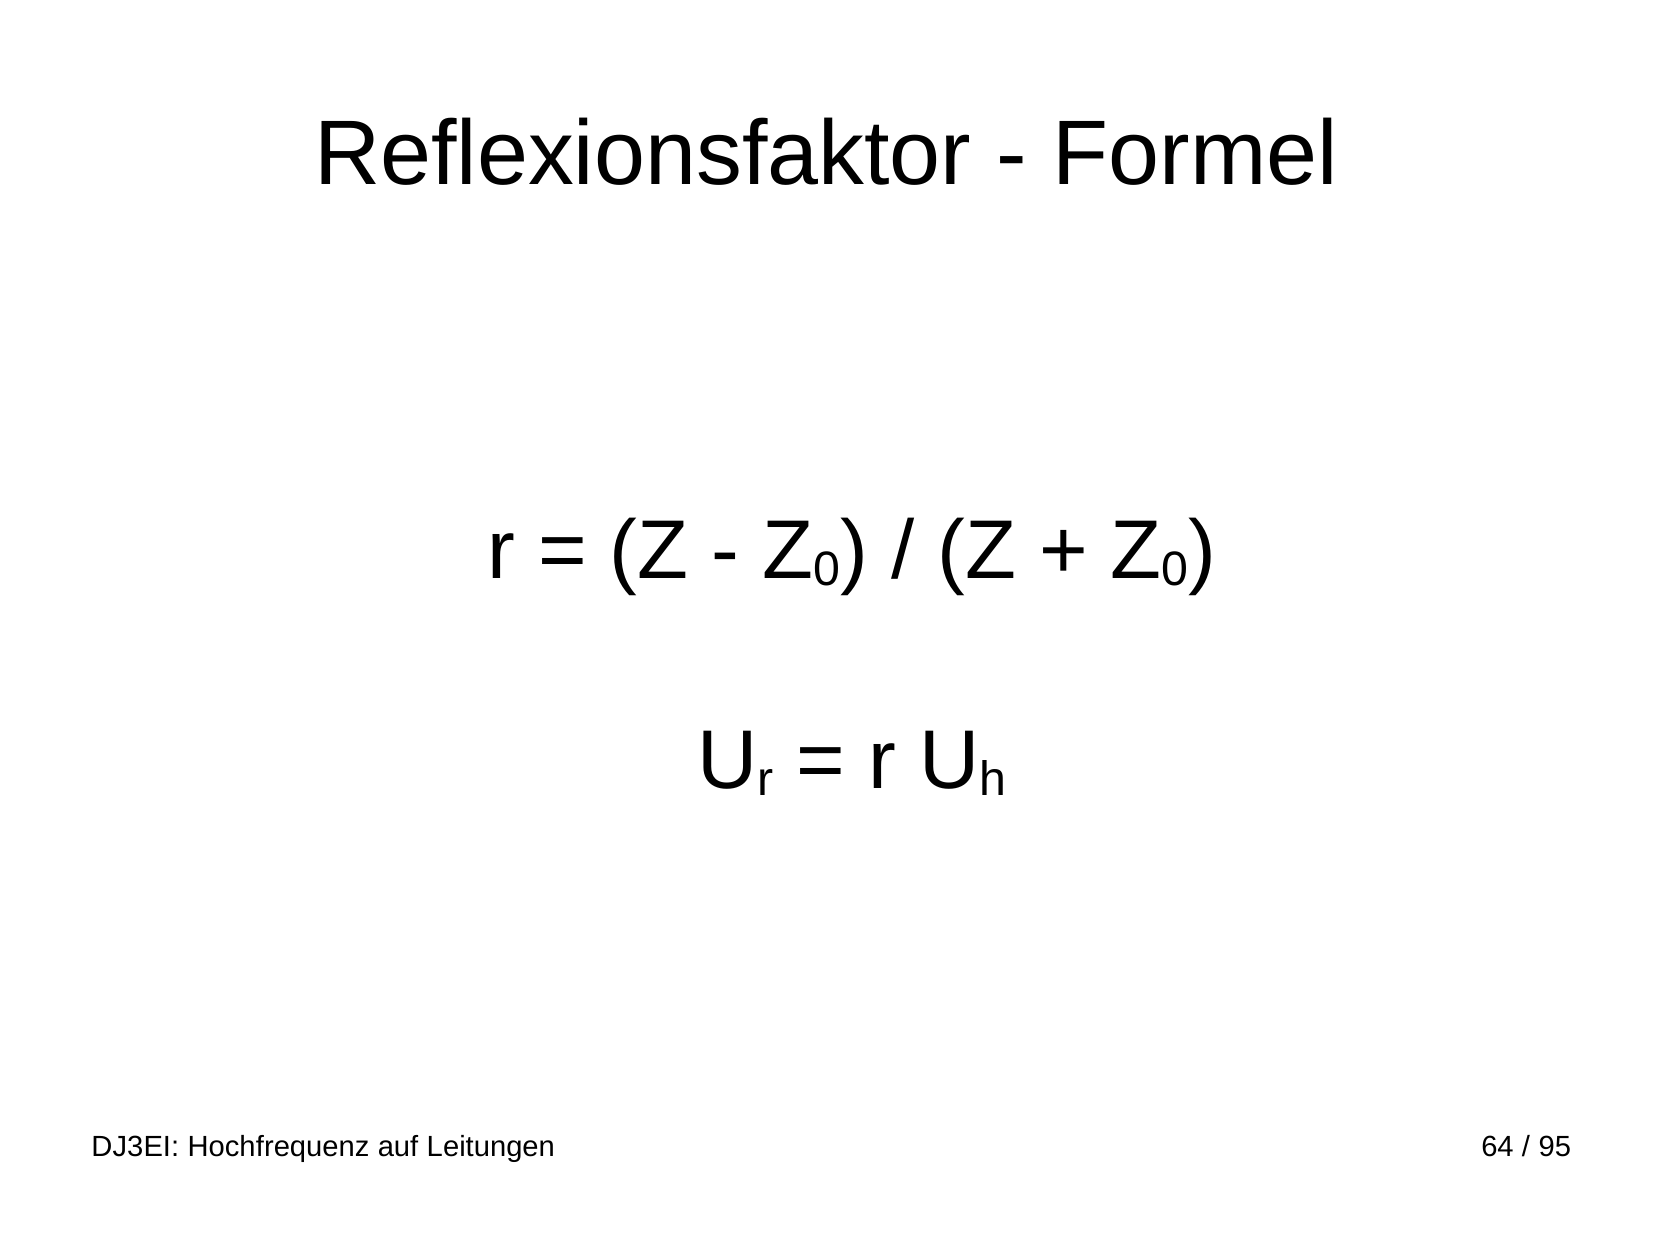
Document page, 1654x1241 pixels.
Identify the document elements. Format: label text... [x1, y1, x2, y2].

title Reflexionsfaktor - Formel [82, 49, 1571, 257]
text_box r = (Z - Z0) / (Z + Z0) Ur = r Uh [472, 496, 1232, 814]
